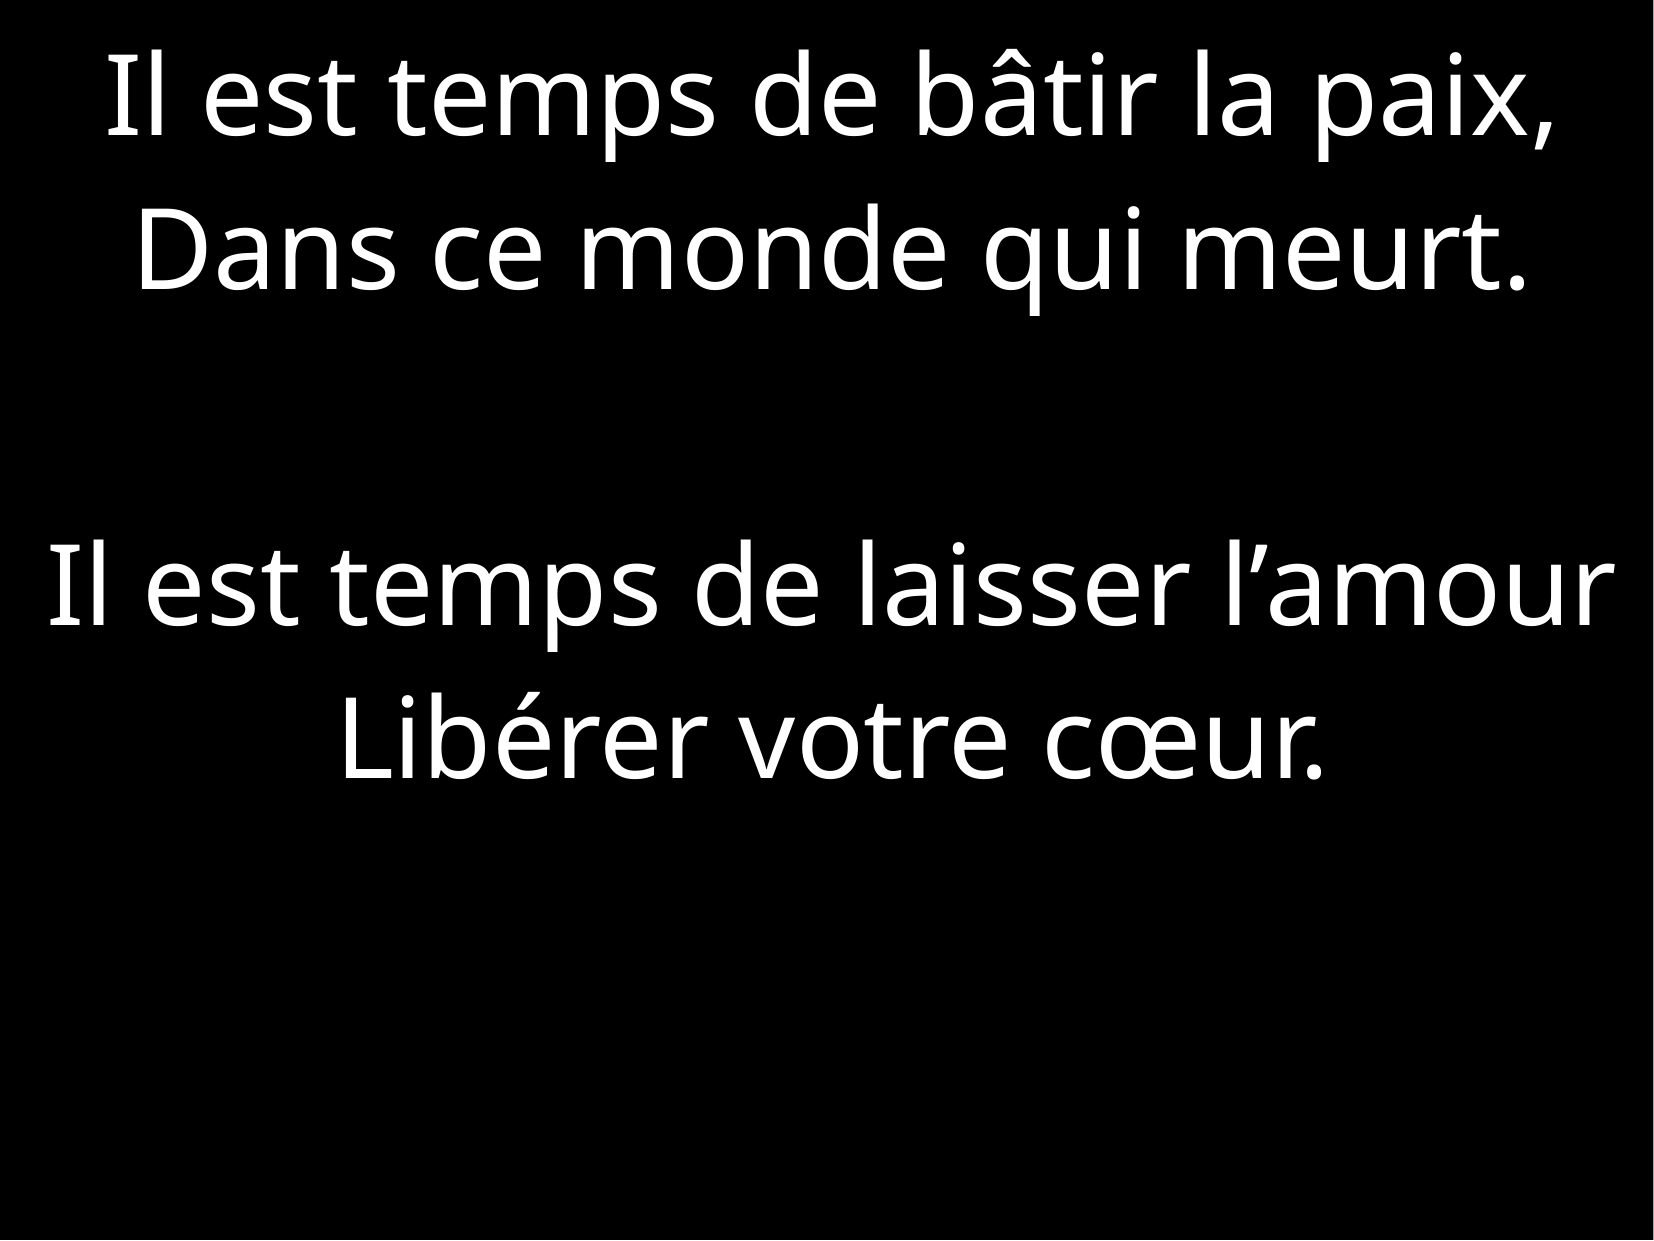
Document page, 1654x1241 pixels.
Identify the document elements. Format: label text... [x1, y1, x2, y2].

list Il est temps de bâtir la paix, Dans ce monde qui meurt. Il est temps de laisser l’amour Libérer votre cœur. [5, 15, 1654, 1241]
